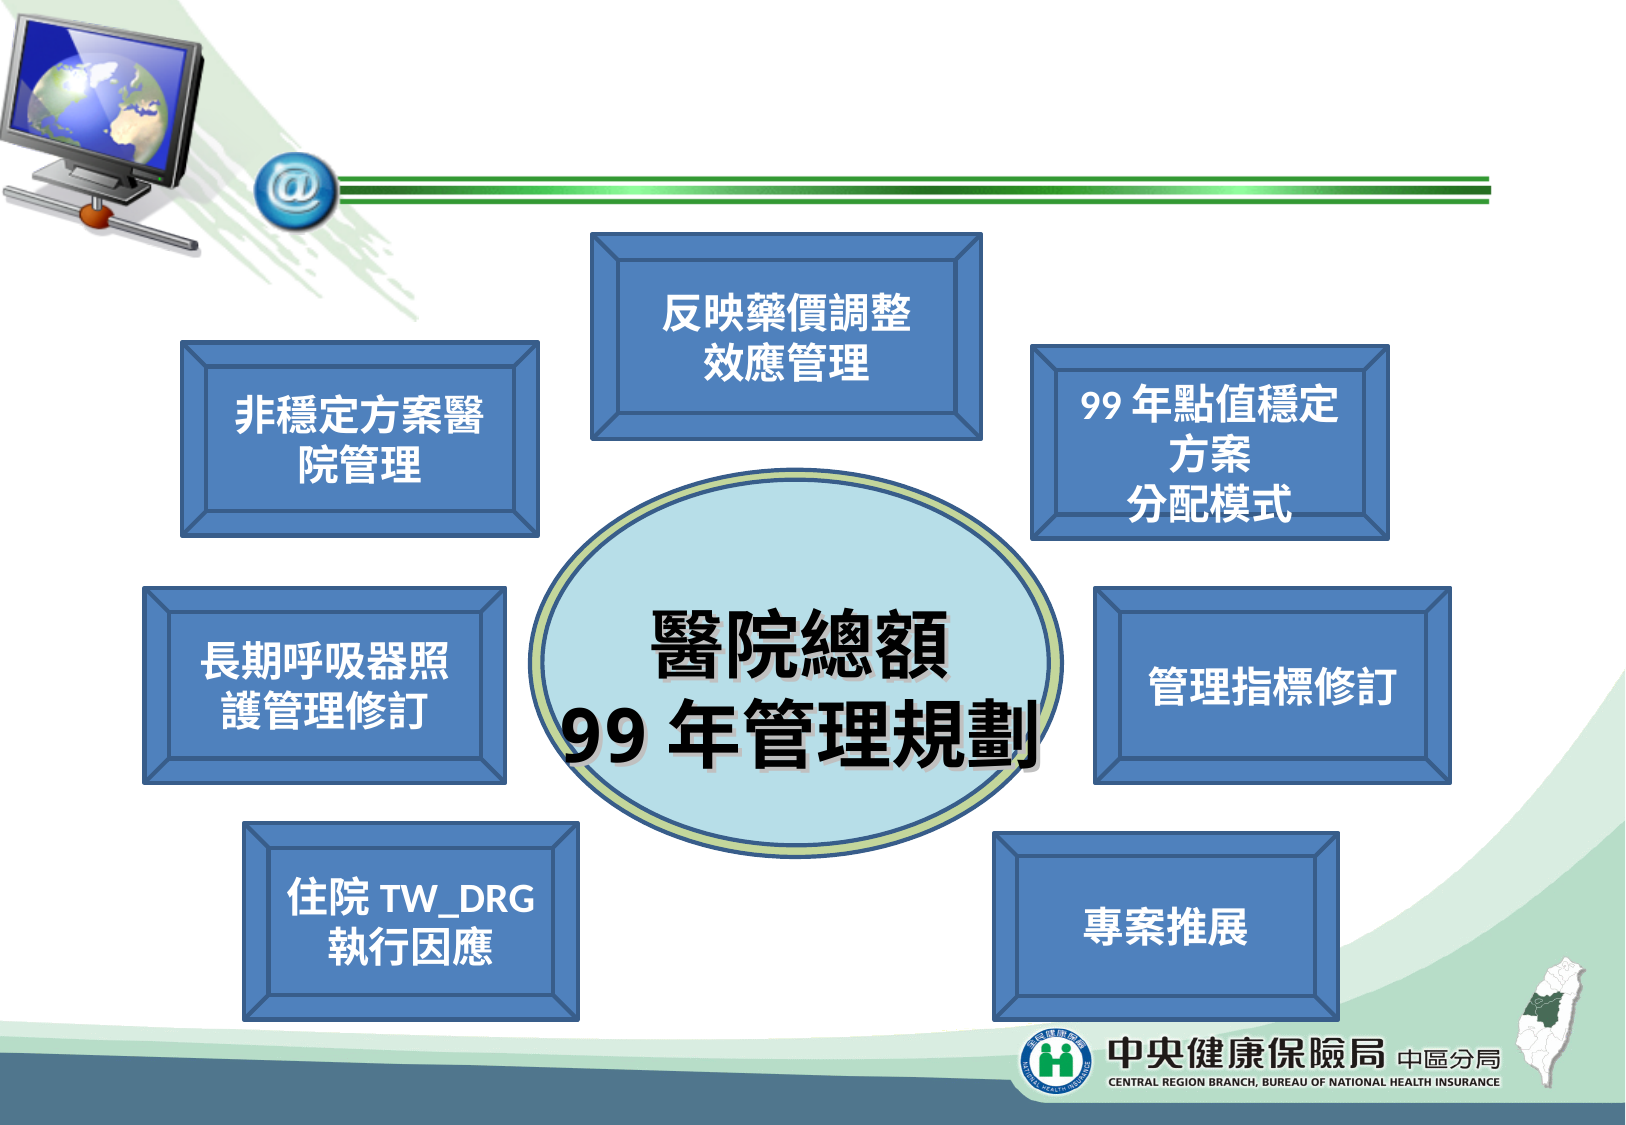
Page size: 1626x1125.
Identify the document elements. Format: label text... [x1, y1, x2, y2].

text_box 醫院總額 99年管理規劃 [543, 590, 1056, 785]
text_box [1056, 622, 1062, 704]
text_box 管理指標修訂 [1095, 587, 1451, 783]
text_box 99年點值穩定方案 分配模式 [1032, 346, 1389, 539]
text_box 專案推展 [994, 833, 1339, 1020]
text_box 長期呼吸器照護管理修訂 [144, 587, 506, 783]
text_box 住院TW_DRG 執行因應 [243, 823, 578, 1020]
text_box [549, 469, 1043, 590]
text_box [589, 785, 1003, 858]
text_box 反映藥價調整 效應管理 [592, 234, 982, 439]
text_box [529, 603, 543, 724]
text_box 非穩定方案醫院管理 [181, 342, 539, 536]
